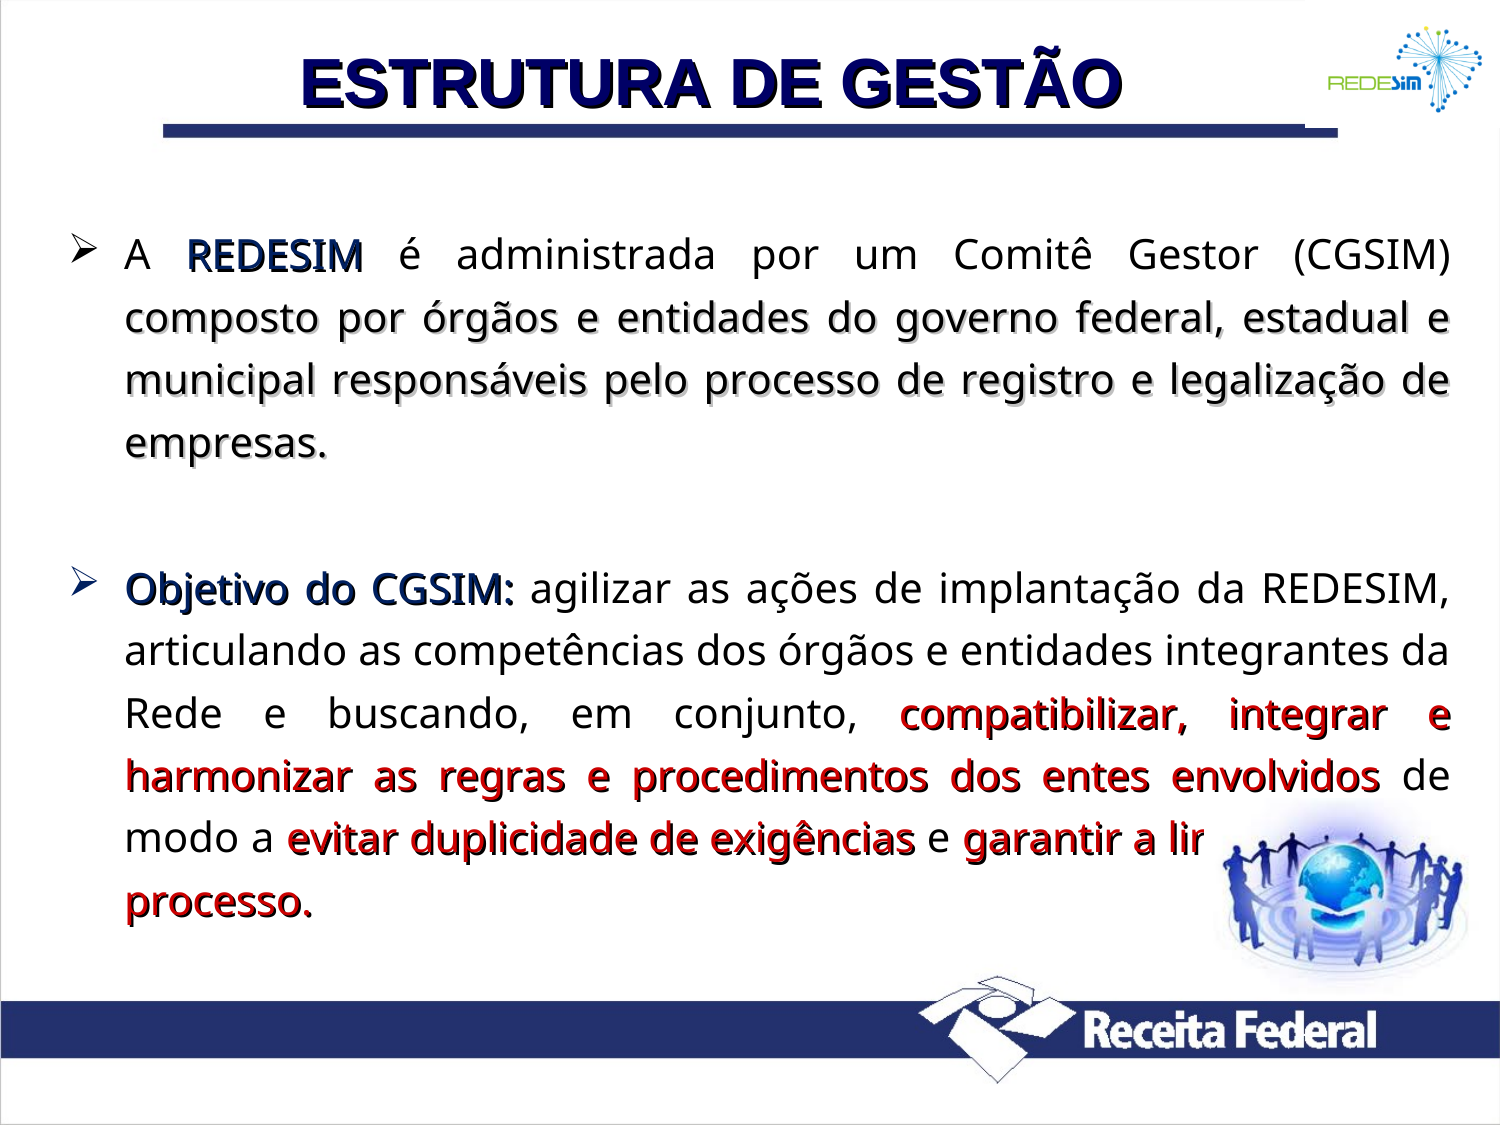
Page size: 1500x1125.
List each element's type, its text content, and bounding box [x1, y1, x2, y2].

picture [0, 0, 1500, 1125]
list A REDESIM é administrada por um Comitê Gestor (CGSIM) composto por órgãos e entidades do governo federal, estadual e municipal responsáveis pelo processo de registro e legalização de empresas. Objetivo do CGSIM: agilizar as ações de implantação da REDESIM, articulando as competências dos órgãos e entidades integrantes da Rede e buscando, em conjunto, compatibilizar, integrar e harmonizar as regras e procedimentos dos entes envolvidos de modo a evitar duplicidade de exigências e garantir a linearidade do processo. [53, 208, 1466, 884]
title ESTRUTURA DE GESTÃO [41, 30, 1382, 138]
